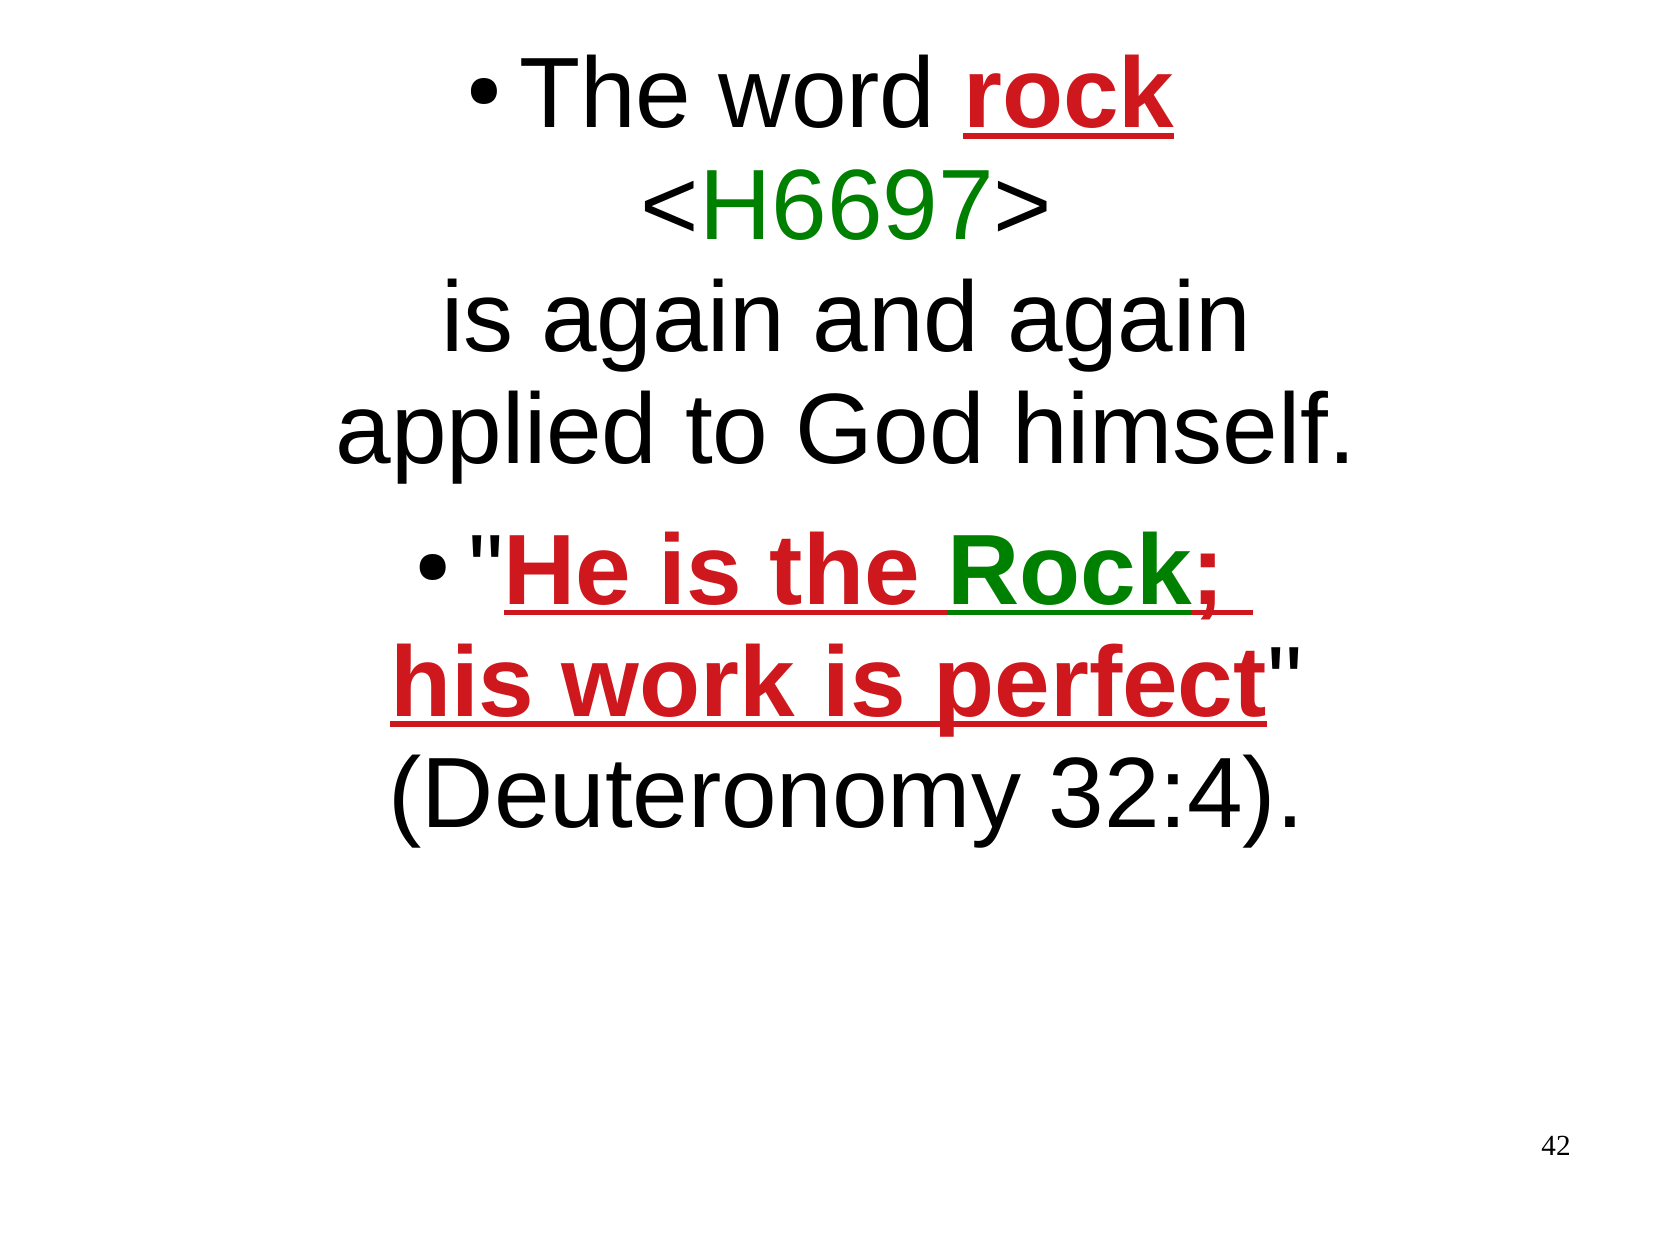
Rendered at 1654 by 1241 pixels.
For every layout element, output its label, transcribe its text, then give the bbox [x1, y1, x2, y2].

list The word rock <H6697> is again and again applied to God himself. "He is the Rock; his work is perfect" (Deuteronomy 32:4). [37, 37, 1613, 1238]
